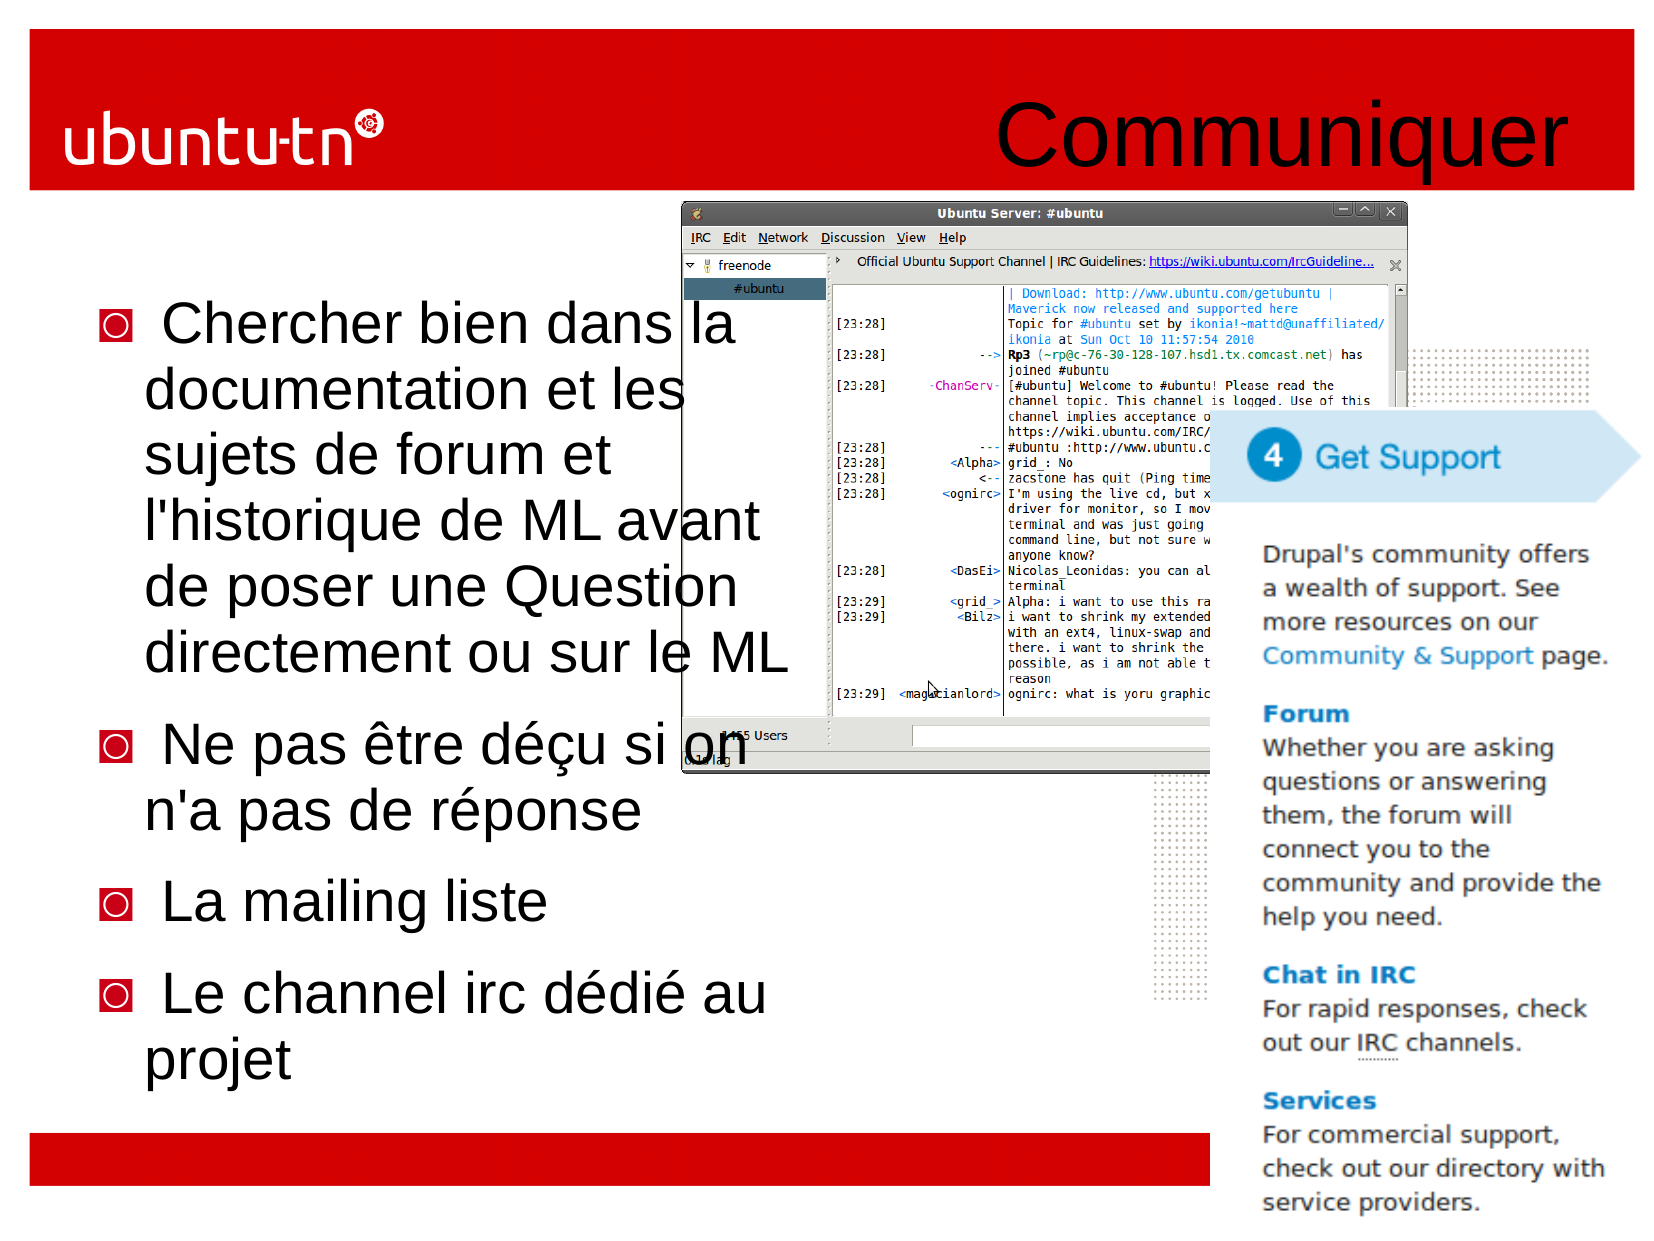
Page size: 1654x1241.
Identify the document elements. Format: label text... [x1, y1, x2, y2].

picture [29, 29, 1647, 1241]
list Chercher bien dans la documentation et les sujets de forum et l'historique de ML avant de poser une Question directement ou sur le ML Ne pas être déçu si on n'a pas de réponse La mailing liste Le channel irc dédié au projet [82, 290, 809, 1109]
title Communiquer [82, 39, 1571, 232]
